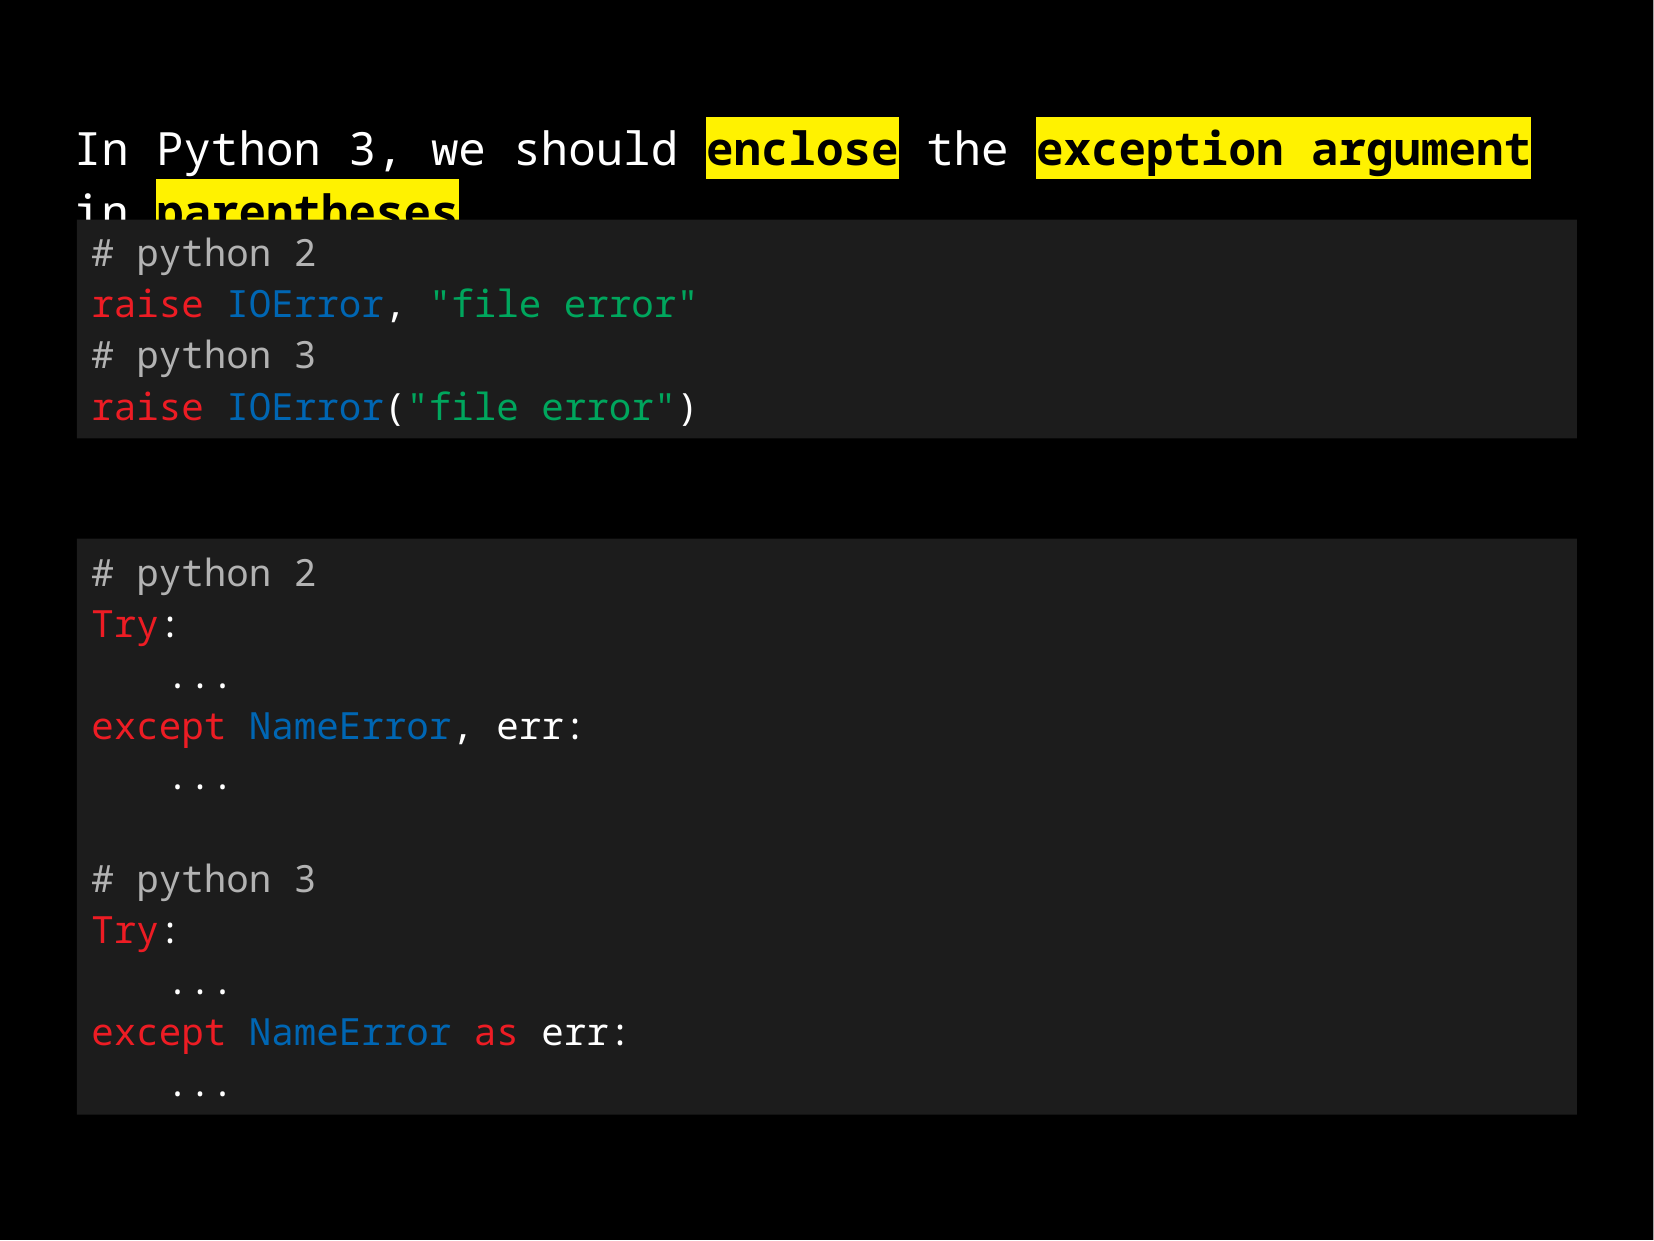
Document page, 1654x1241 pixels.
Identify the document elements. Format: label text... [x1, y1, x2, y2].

text_box In Python 3, we should enclose the exception argument in parentheses. In Python 3, we have to use the as keyword now in the handling of exceptions. The division of two integers returns a float instead of an integer. // can be used to have the old behavior. [59, 109, 1560, 1131]
text_box # python 2 raise IOError, "file error" # python 3 raise IOError("file error") [76, 219, 1577, 386]
text_box # python 2 Try: ... except NameError, err: ... # python 3 Try: ... except NameError as err: ... [76, 538, 1577, 969]
